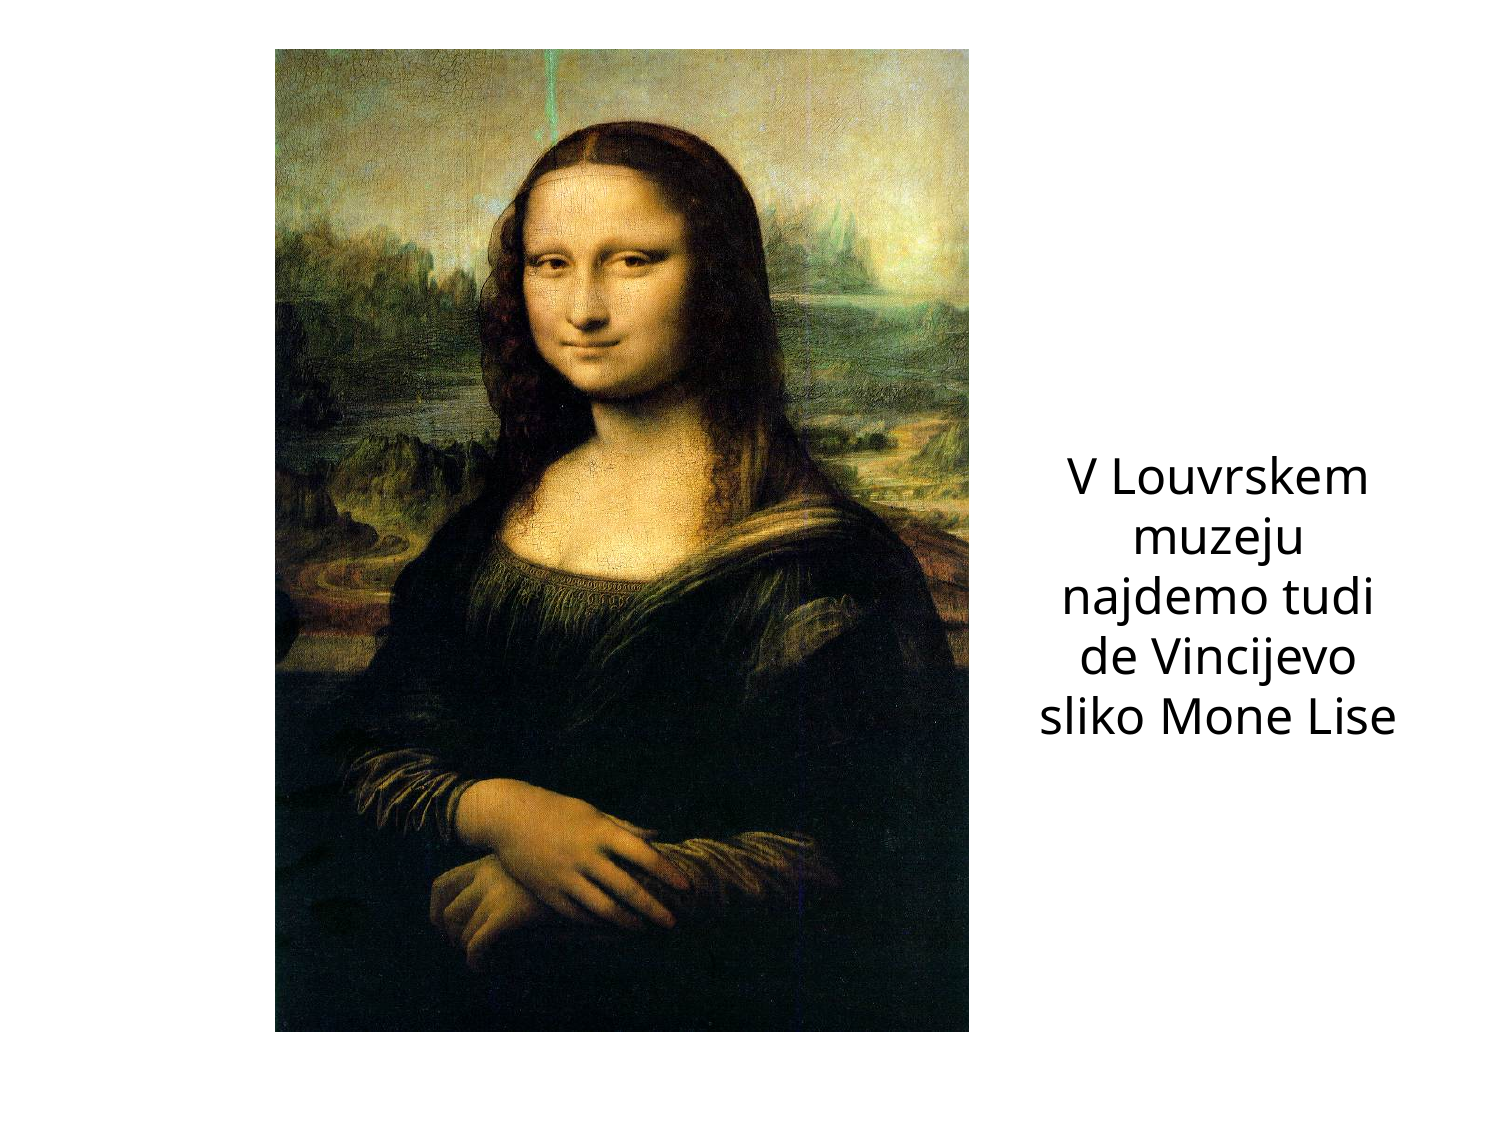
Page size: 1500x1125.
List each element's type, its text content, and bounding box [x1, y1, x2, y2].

text_box V Louvrskem muzeju najdemo tudi de Vincijevo sliko Mone Lise [1012, 437, 1425, 753]
picture [275, 49, 969, 1032]
